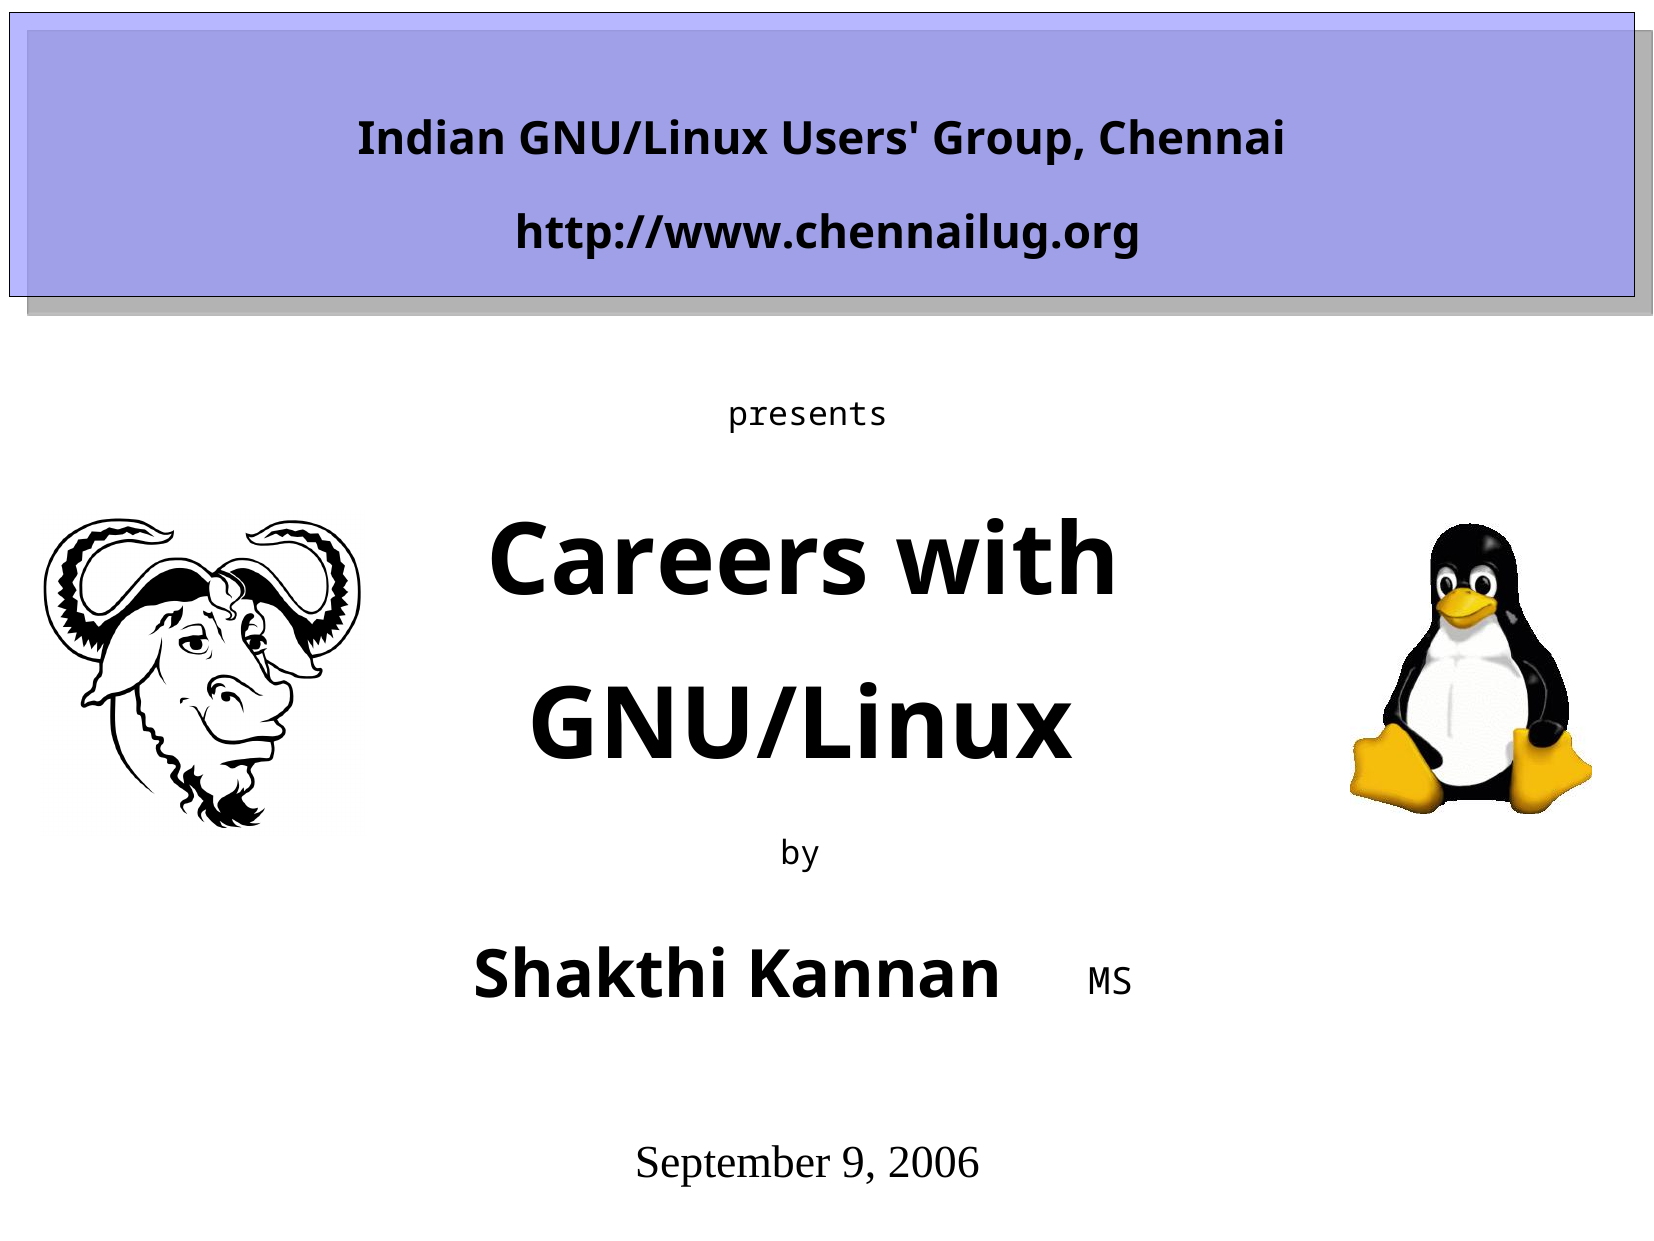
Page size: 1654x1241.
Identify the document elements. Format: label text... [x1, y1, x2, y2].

text_box presents [728, 389, 932, 429]
text_box MS [1088, 954, 1161, 998]
text_box [9, 12, 1635, 297]
text_box Shakthi Kannan [473, 926, 1112, 1028]
text_box by [780, 829, 854, 868]
picture [39, 510, 365, 836]
text_box Careers with GNU/Linux [350, 473, 1283, 810]
text_box September 9, 2006 [120, 1111, 1495, 1174]
picture [1350, 523, 1592, 814]
text_box Indian GNU/Linux Users' Group, Chennai http://www.chennailug.org [37, 74, 1619, 285]
